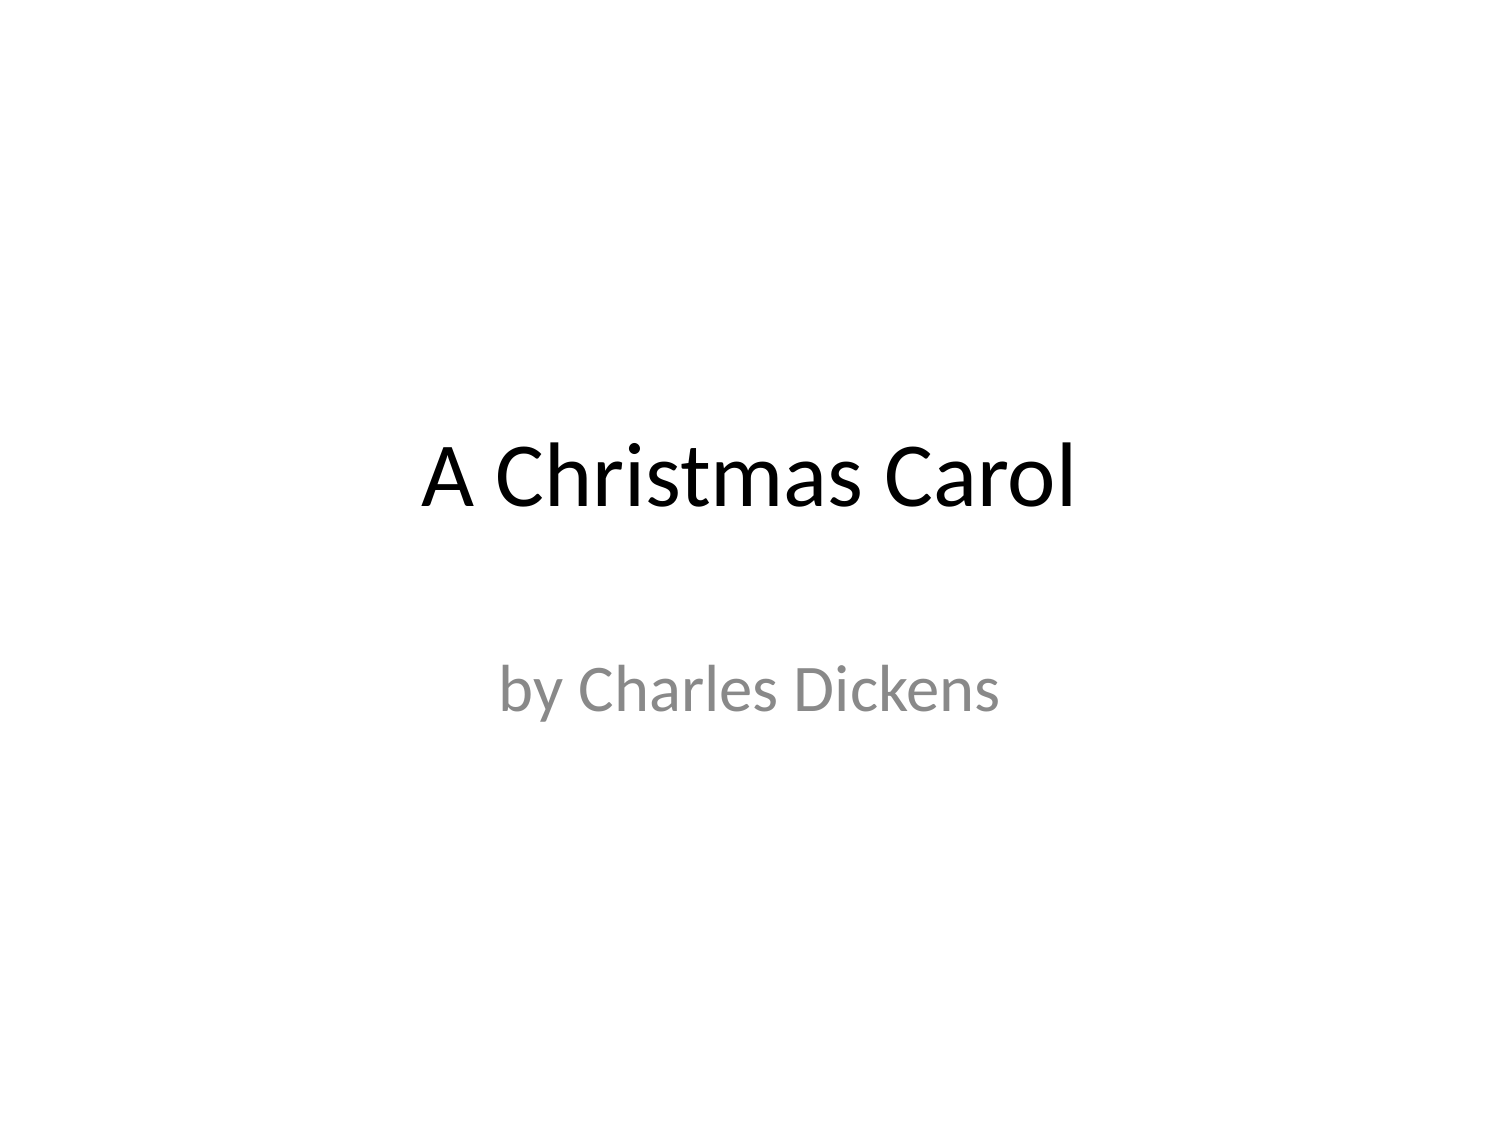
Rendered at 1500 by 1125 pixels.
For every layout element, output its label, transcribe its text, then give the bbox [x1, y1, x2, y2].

title A Christmas Carol [112, 349, 1388, 591]
subtitle by Charles Dickens [225, 637, 1276, 925]
